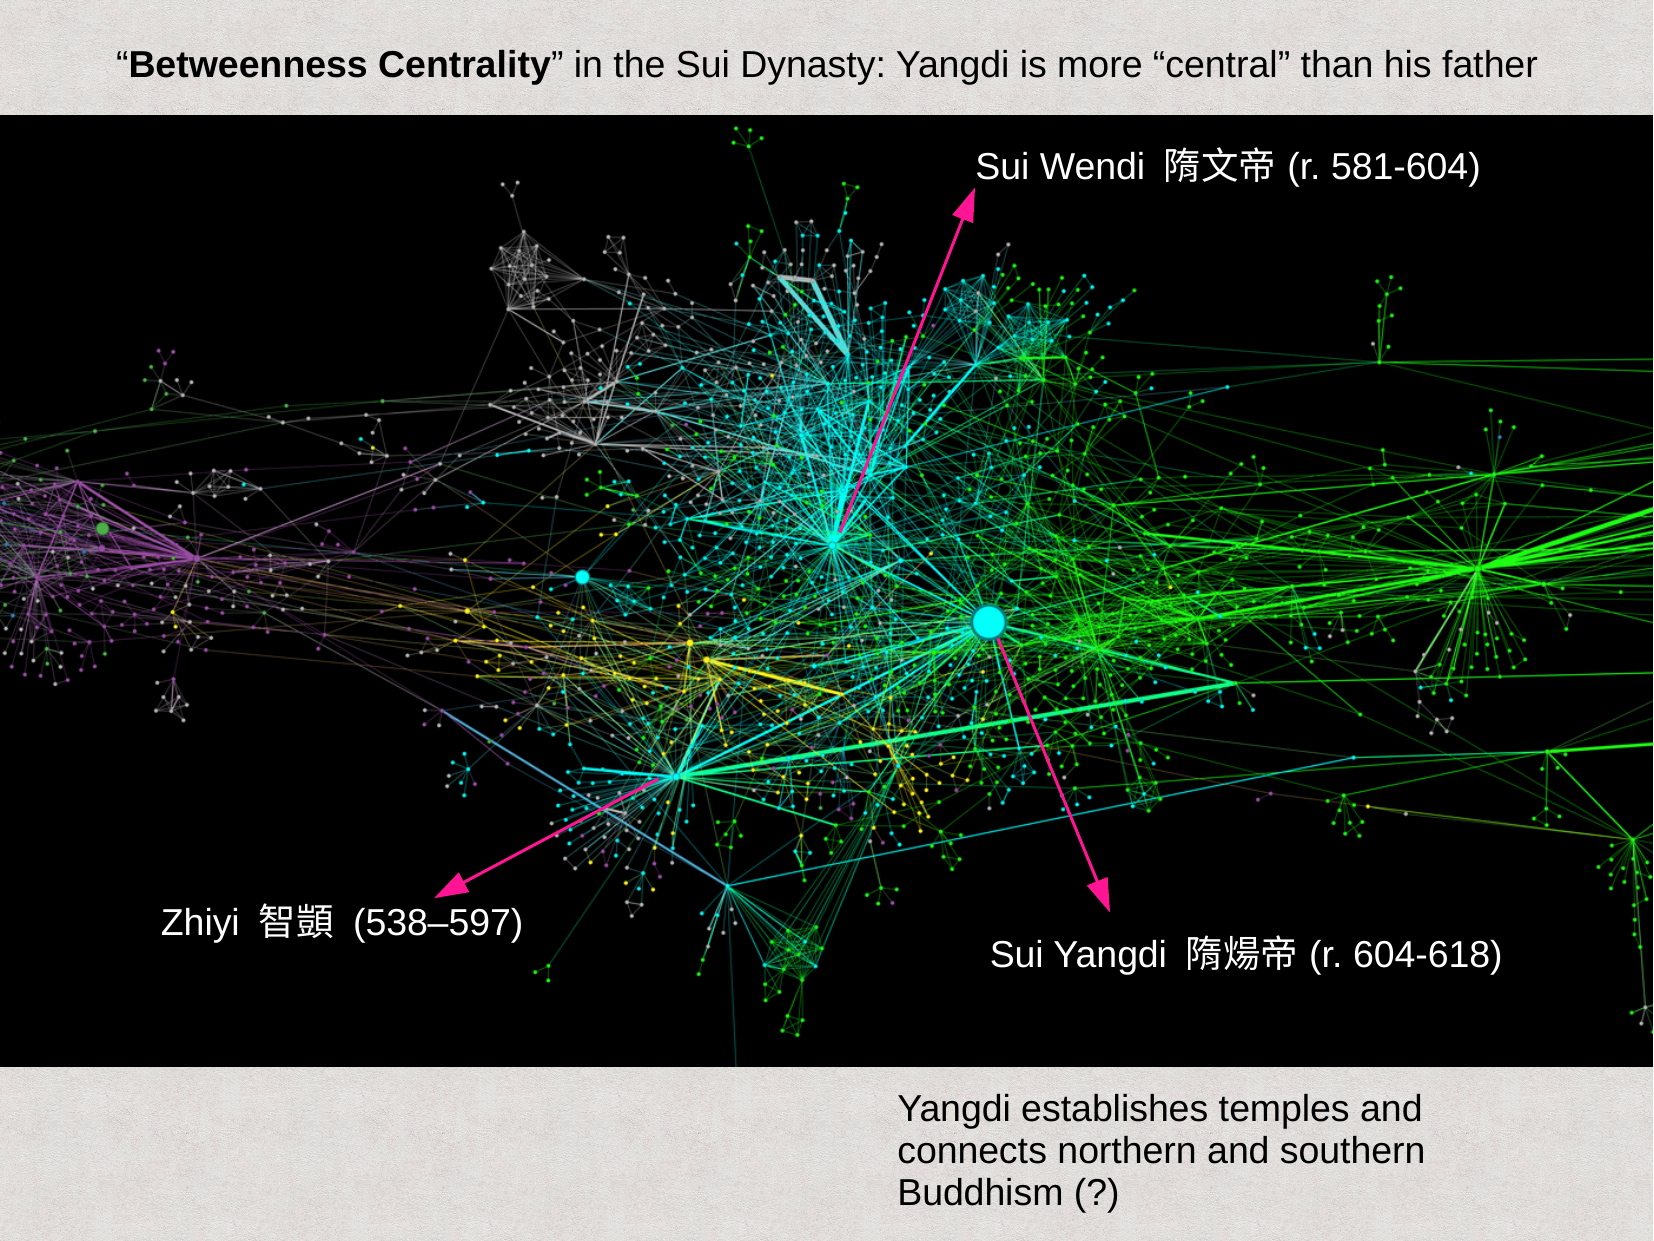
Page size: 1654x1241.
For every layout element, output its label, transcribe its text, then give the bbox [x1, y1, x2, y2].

text_box Sui Yangdi 隋煬帝(r. 604-618) [975, 916, 1561, 992]
text_box “Betweenness Centrality” in the Sui Dynasty: Yangdi is more “central” than his father [101, 35, 1568, 93]
text_box Sui Wendi 隋文帝(r. 581-604) [960, 128, 1516, 222]
picture [0, 0, 1654, 1241]
text_box Yangdi establishes temples and connects northern and southern Buddhism (?) [882, 1080, 1548, 1232]
text_box Zhiyi 智顗 (538–597) [146, 885, 577, 961]
